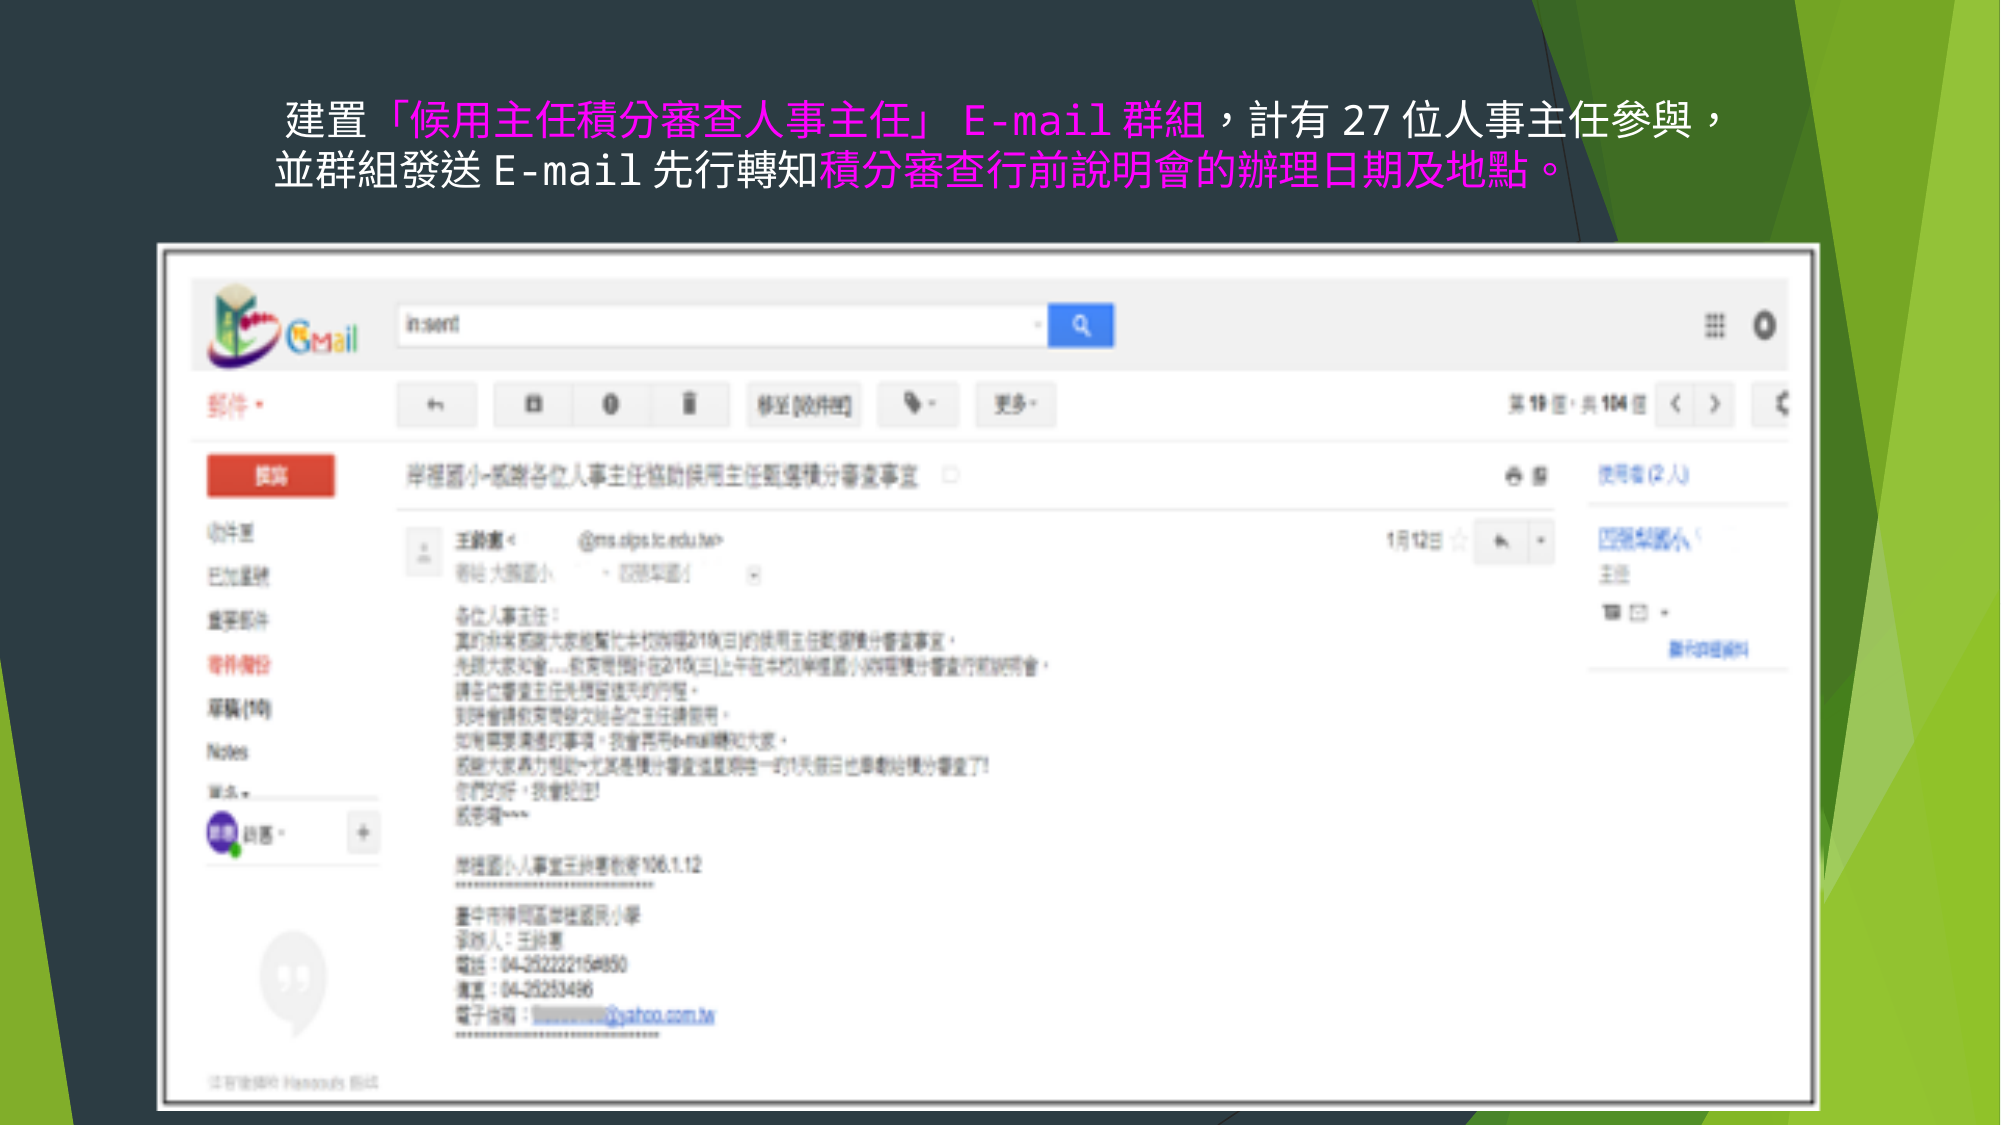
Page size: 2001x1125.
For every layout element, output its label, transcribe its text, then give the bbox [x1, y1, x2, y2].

text_box 建置「候用主任積分審查人事主任」E-mail群組，計有27位人事主任參與， 並群組發送E-mail先行轉知積分審查行前說明會的辦理日期及地點。 [112, 85, 1867, 202]
picture [155, 241, 1824, 1111]
